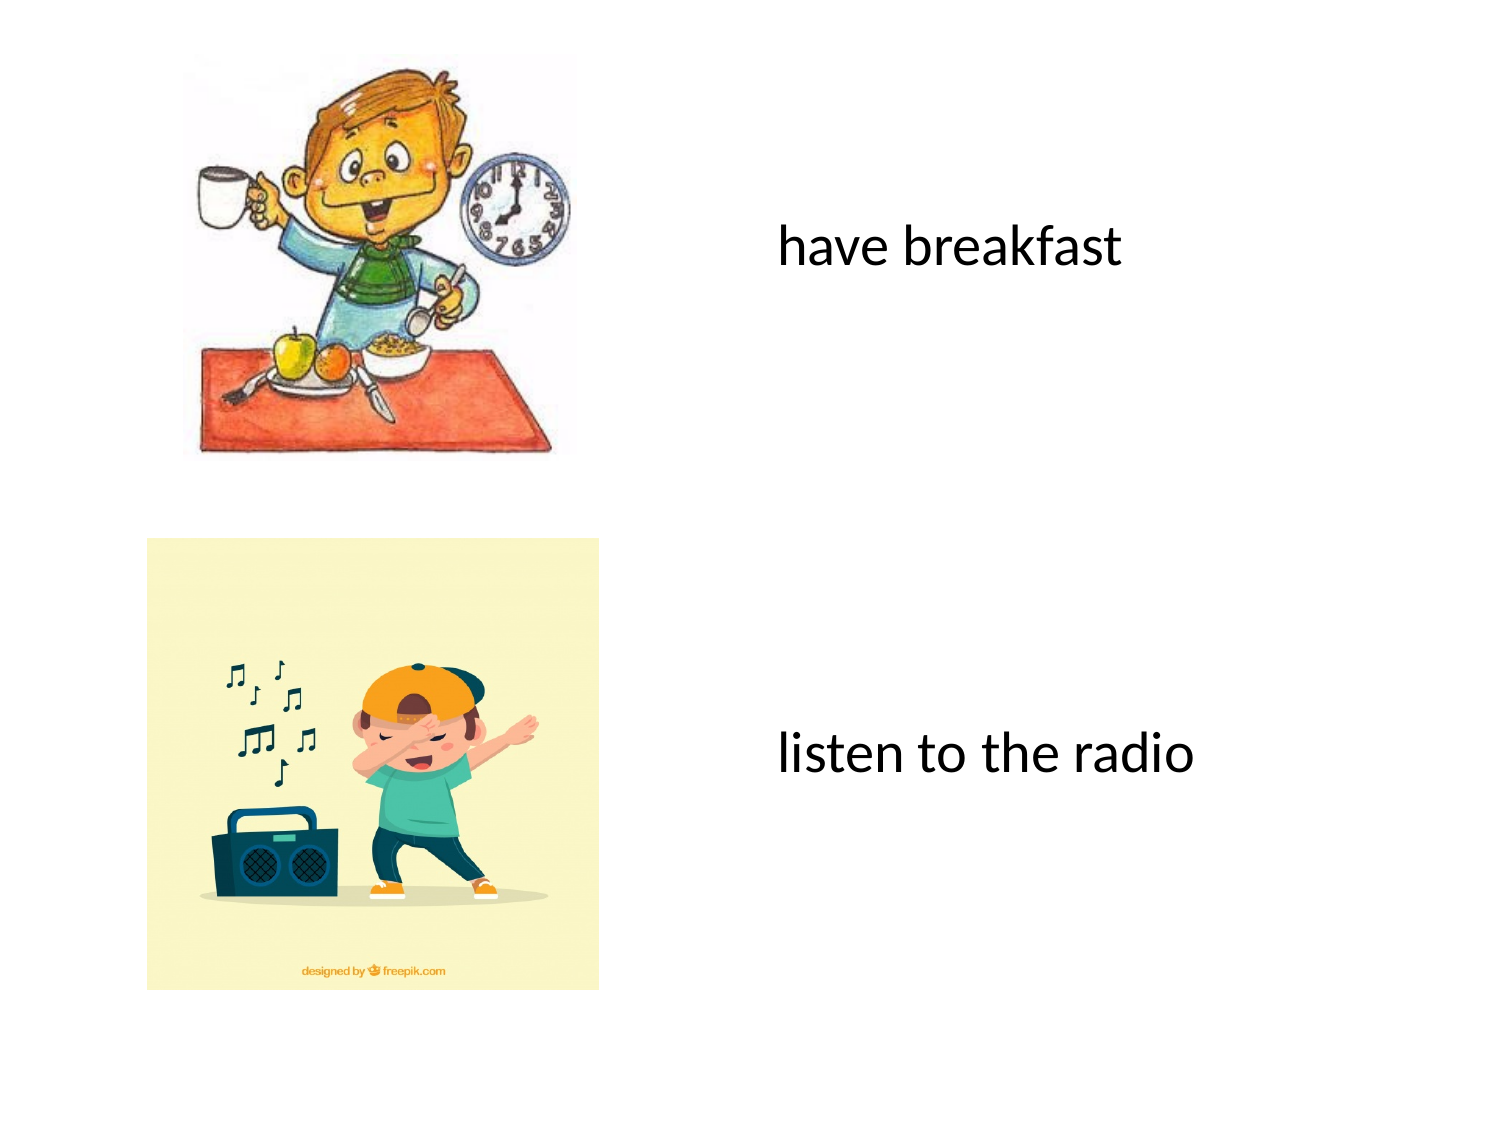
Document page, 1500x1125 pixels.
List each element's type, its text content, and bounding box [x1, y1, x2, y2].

picture [183, 54, 577, 461]
picture [147, 538, 599, 990]
list have breakfast listen to the radio [762, 30, 1426, 1083]
